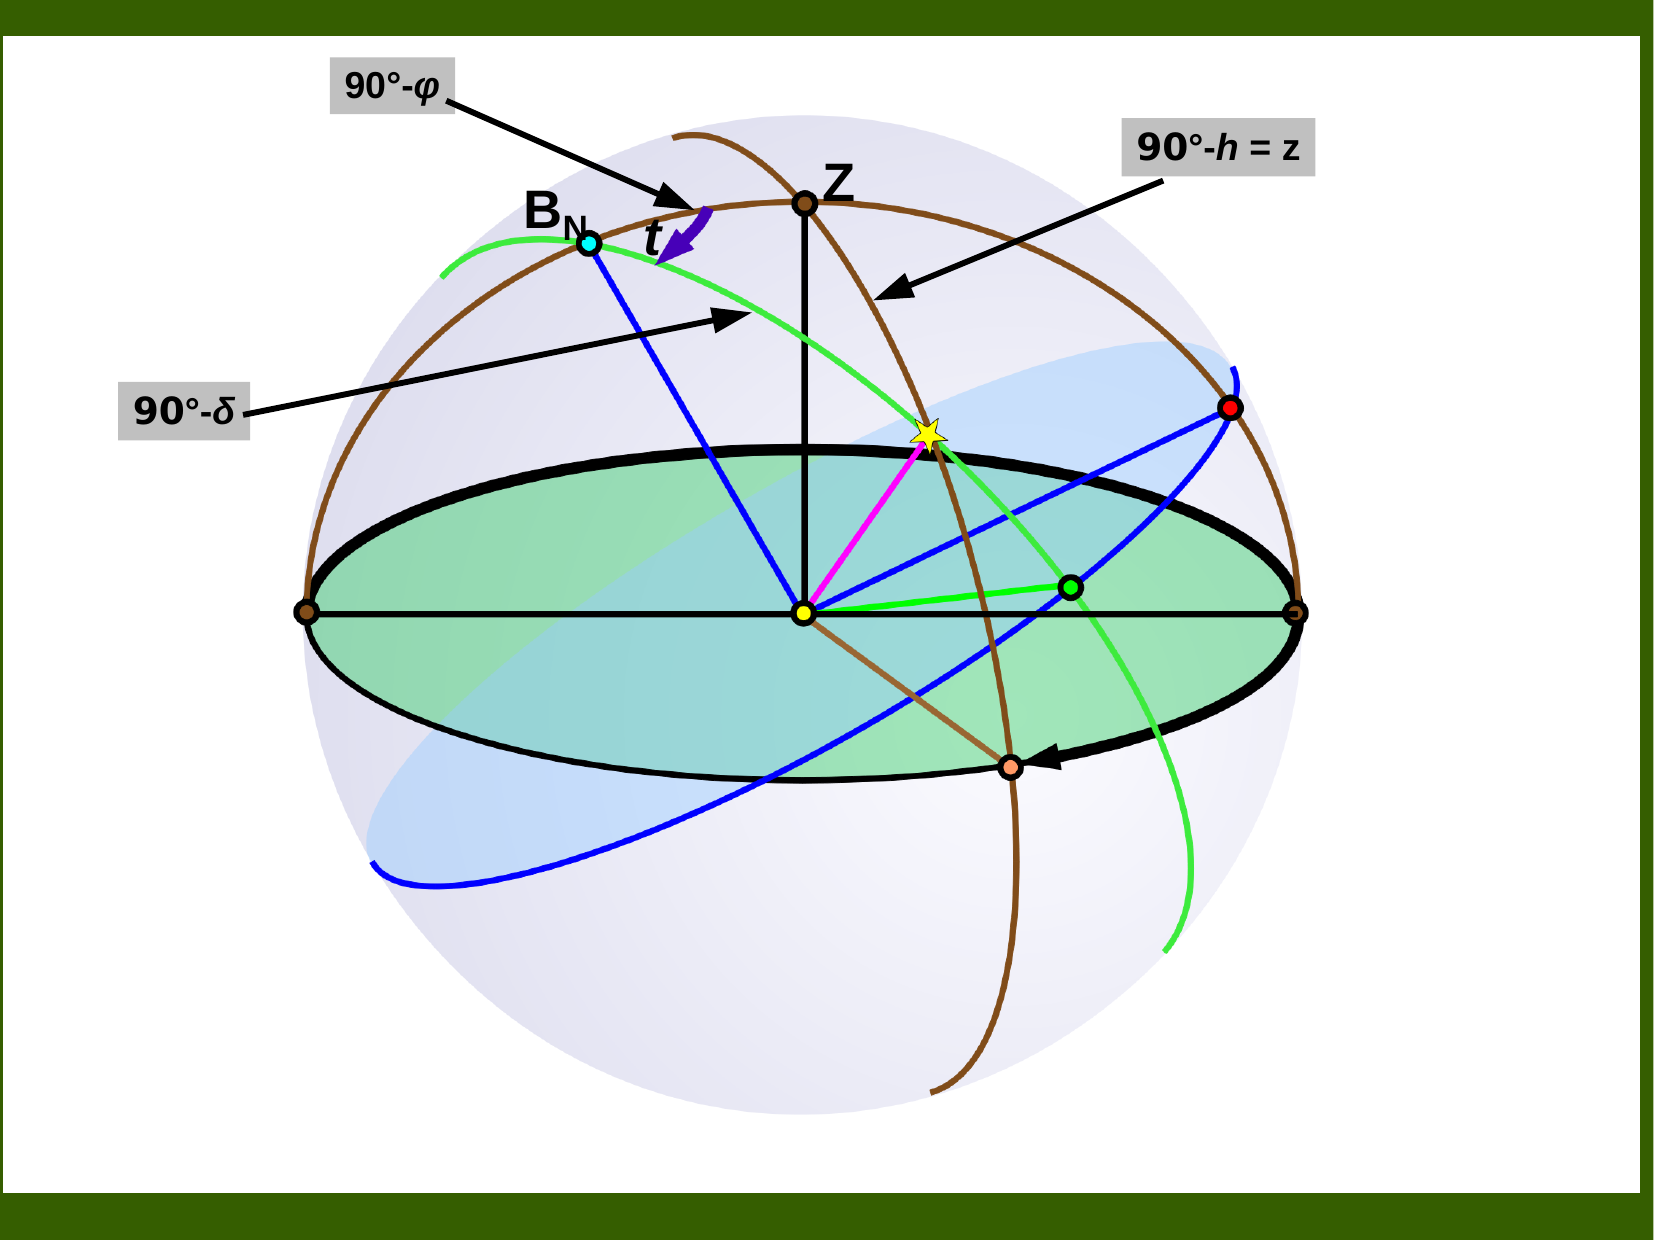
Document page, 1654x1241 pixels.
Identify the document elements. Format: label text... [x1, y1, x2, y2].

text_box 90°-h = z [1121, 118, 1316, 177]
text_box BN [508, 172, 604, 255]
text_box Z [807, 145, 871, 221]
text_box t [628, 199, 677, 275]
picture [3, 36, 1640, 1193]
text_box 90°-δ [118, 381, 251, 441]
text_box 90°-φ [329, 57, 456, 115]
